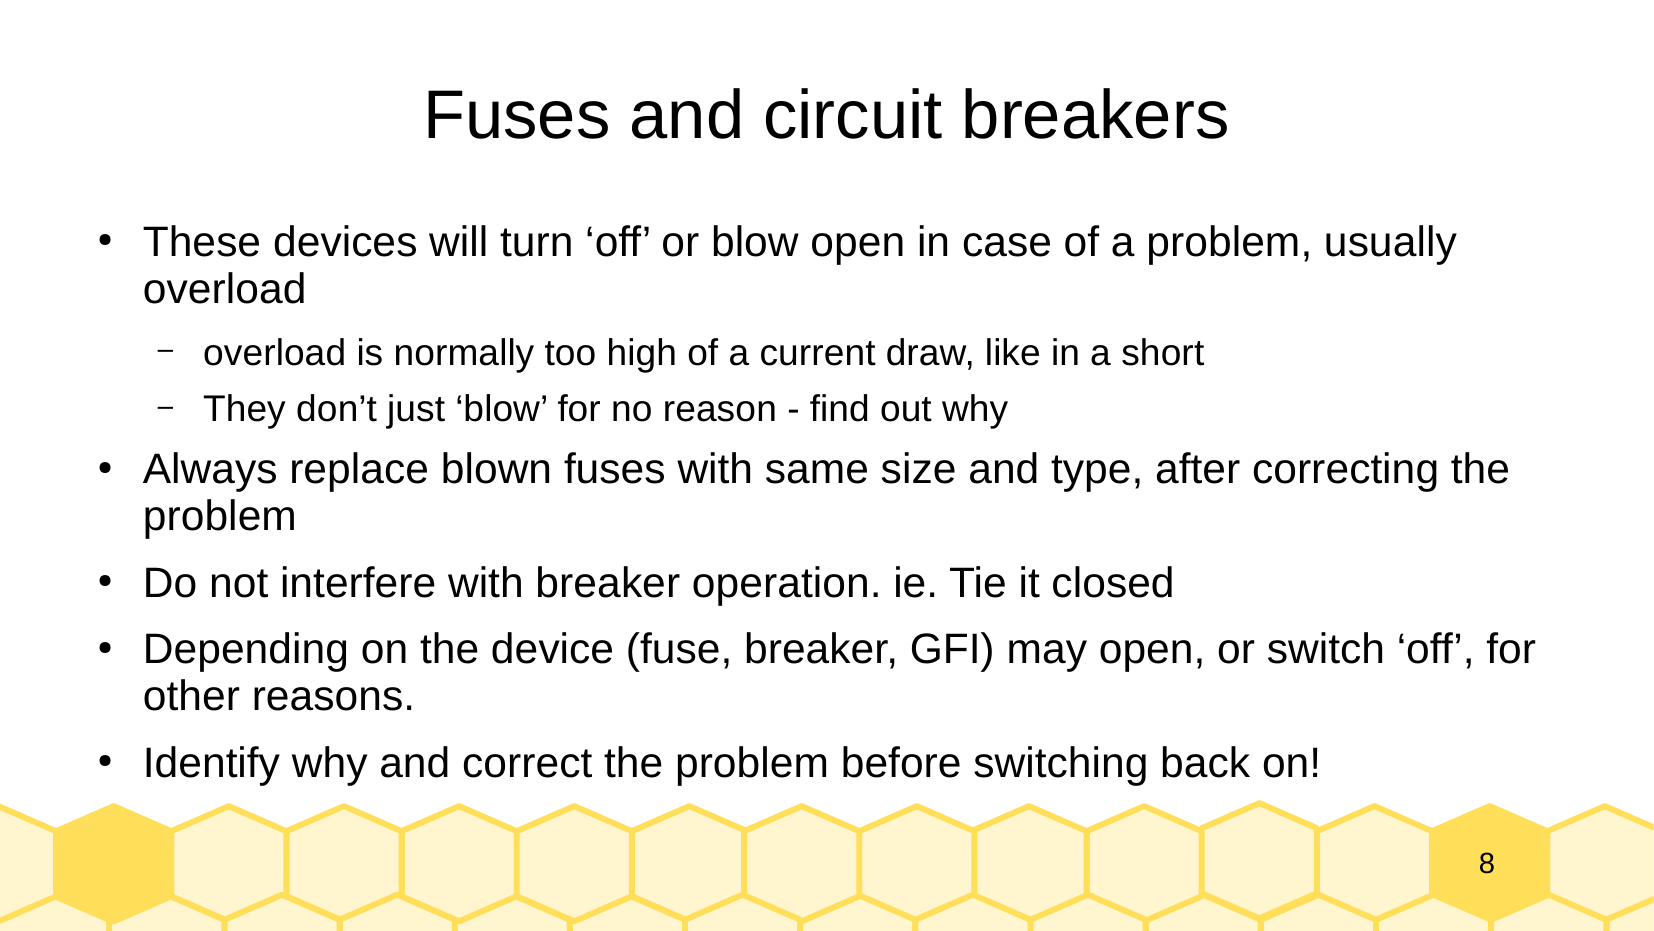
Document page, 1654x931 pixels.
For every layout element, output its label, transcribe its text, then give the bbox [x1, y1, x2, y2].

list These devices will turn ‘off’ or blow open in case of a problem, usually overload overload is normally too high of a current draw, like in a short They don’t just ‘blow’ for no reason - find out why Always replace blown fuses with same size and type, after correcting the problem Do not interfere with breaker operation. ie. Tie it closed Depending on the device (fuse, breaker, GFI) may open, or switch ‘off’, for other reasons. Identify why and correct the problem before switching back on! [82, 217, 1571, 788]
title Fuses and circuit breakers [82, 37, 1571, 193]
